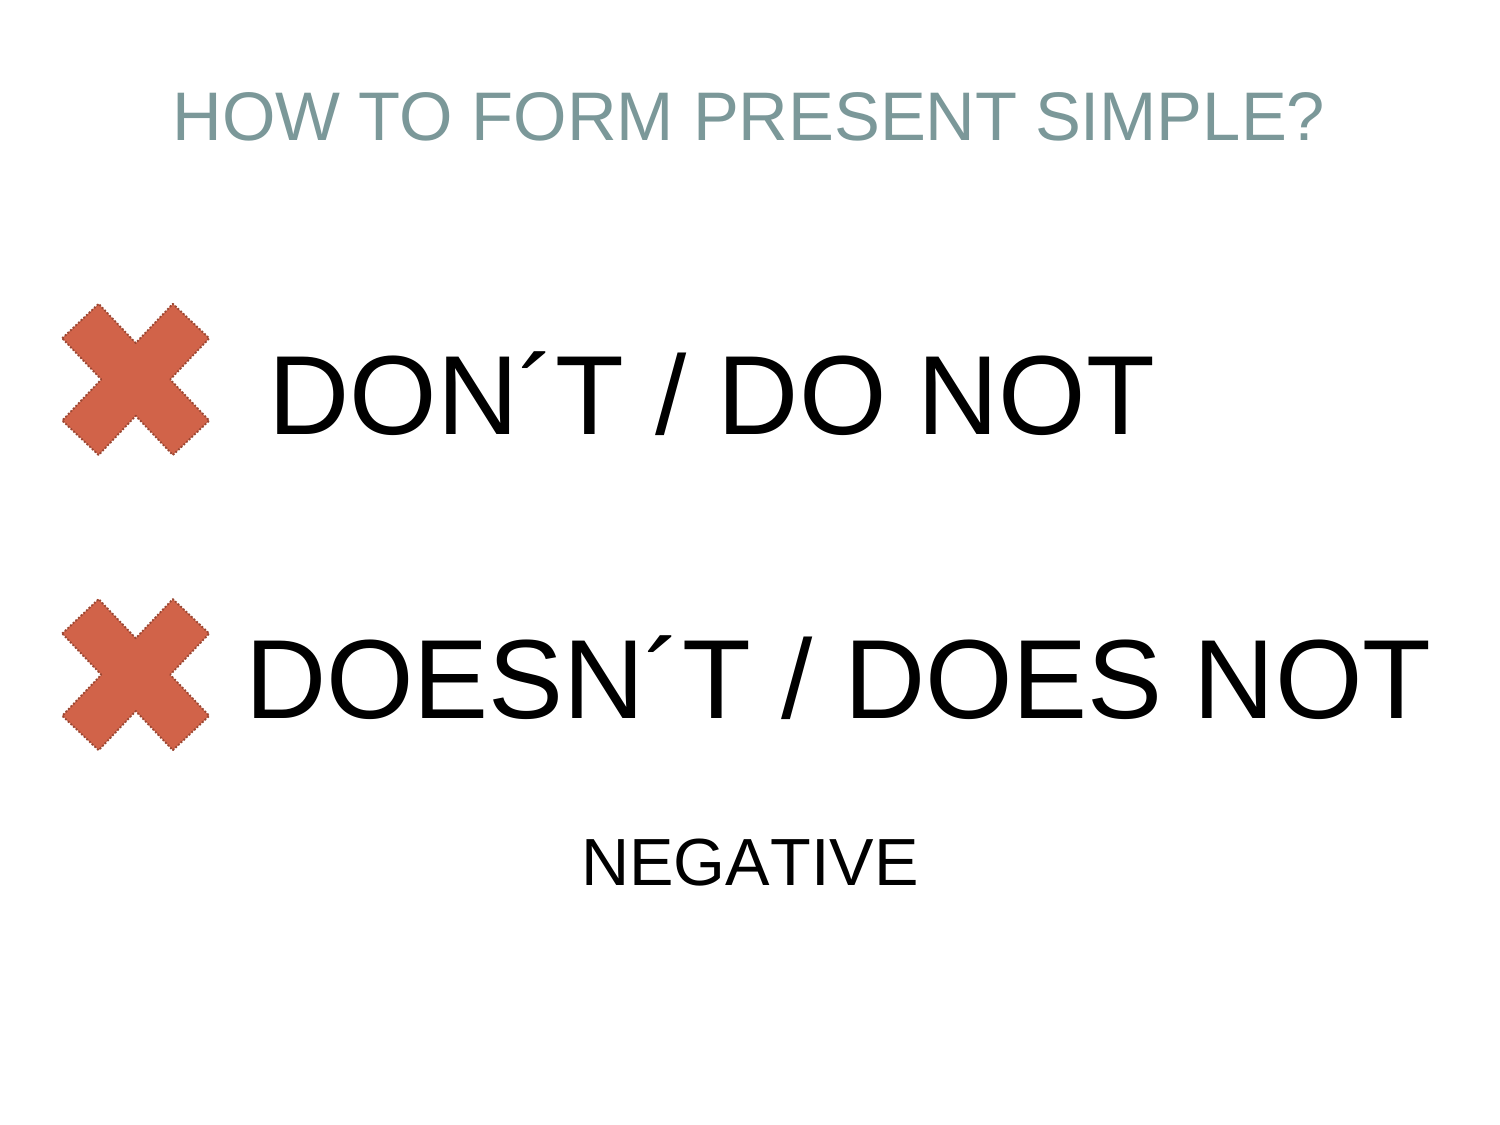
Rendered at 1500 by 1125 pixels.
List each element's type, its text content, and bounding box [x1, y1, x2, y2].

text_box DON´T / DO NOT [253, 314, 1270, 465]
text_box DOESN´T / DOES NOT [230, 597, 1459, 749]
text_box NEGATIVE [41, 810, 1459, 906]
title HOW TO FORM PRESENT SIMPLE? [49, 37, 1450, 162]
text_box [62, 303, 210, 456]
text_box [62, 599, 210, 751]
